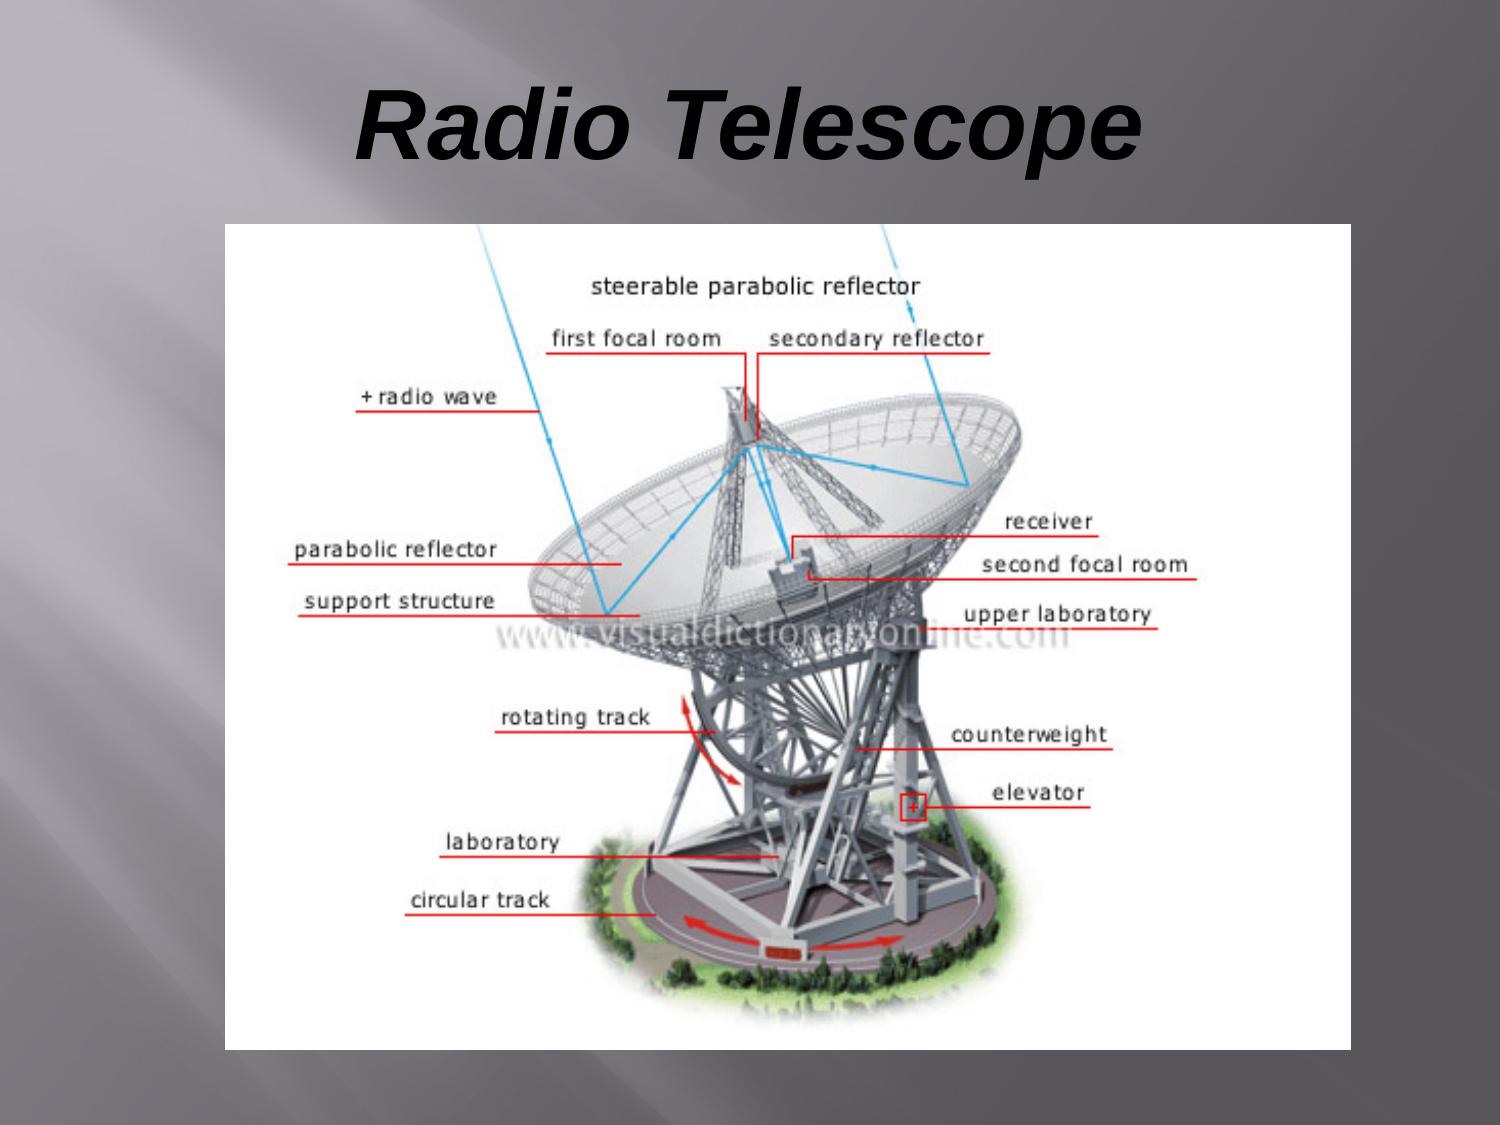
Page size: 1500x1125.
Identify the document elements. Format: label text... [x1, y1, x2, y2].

picture [225, 224, 1351, 1051]
text_box Radio Telescope [300, 52, 1201, 188]
